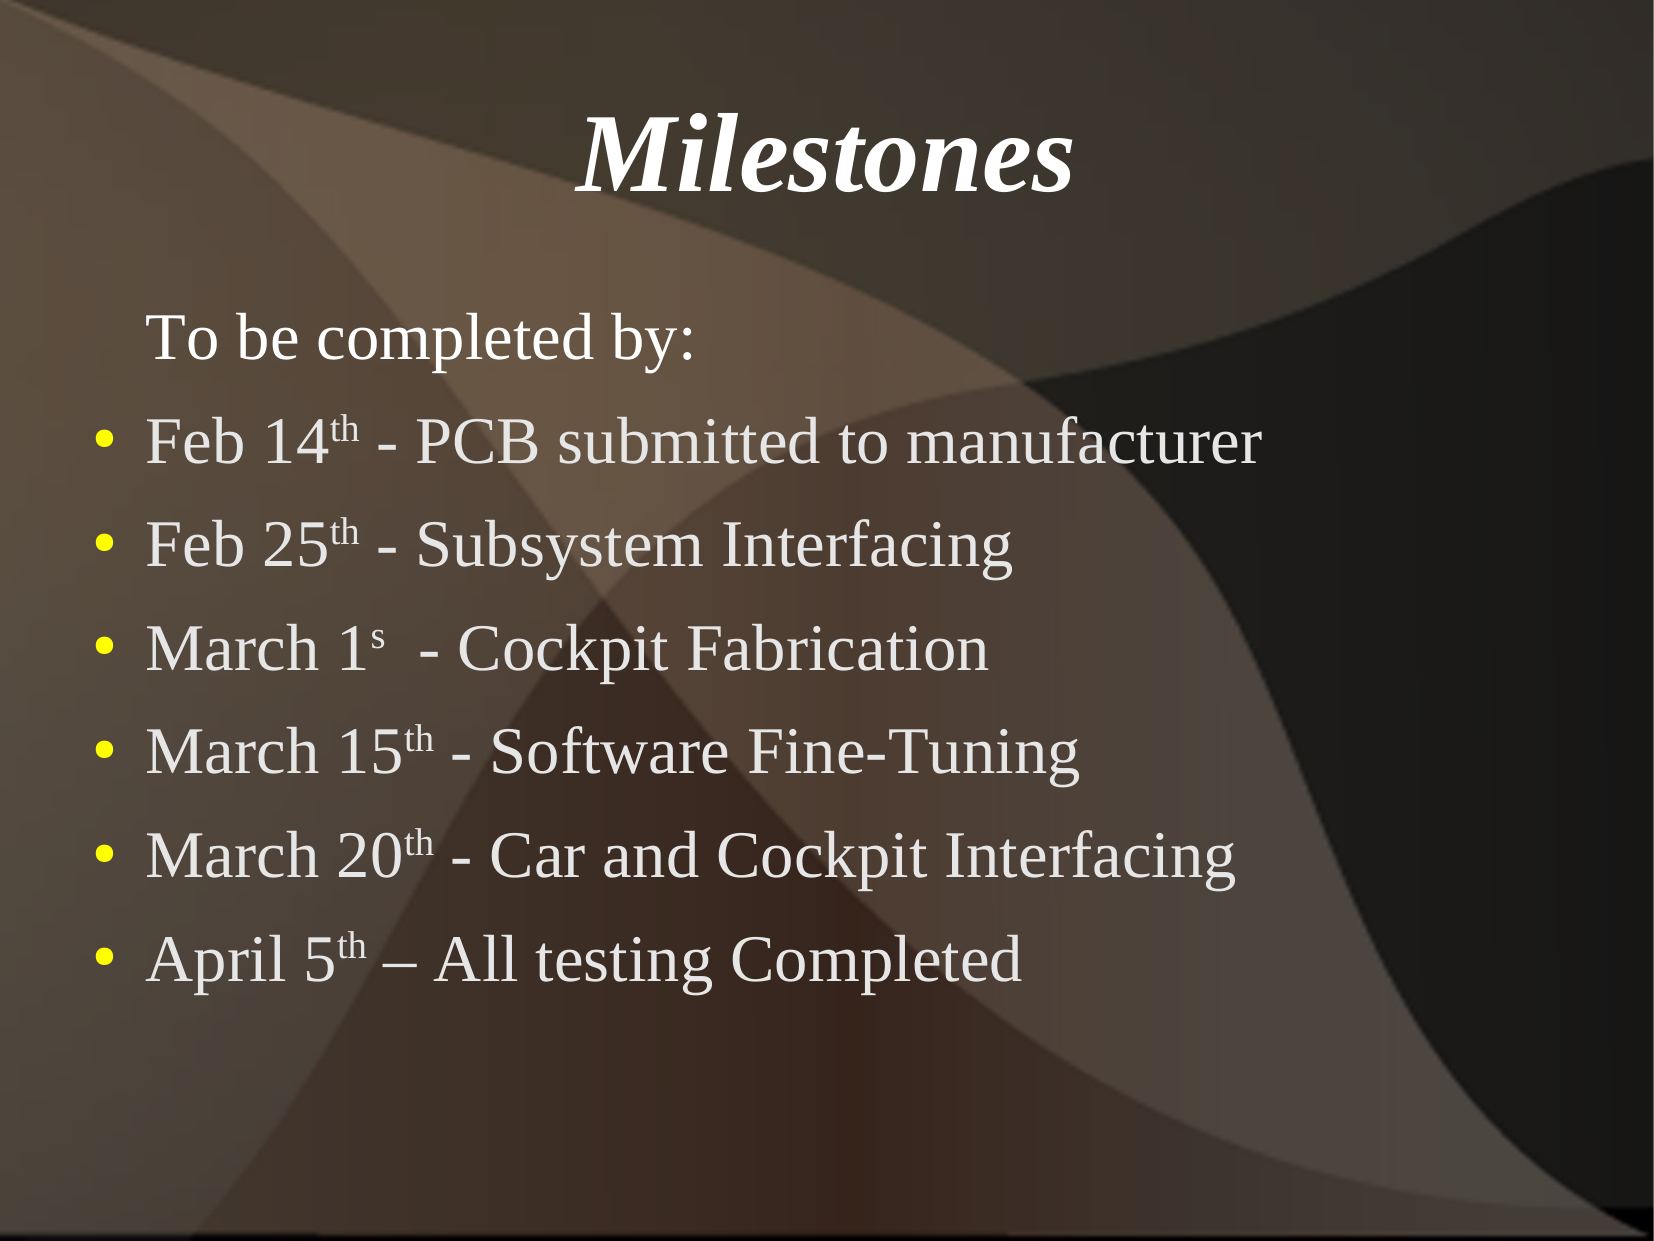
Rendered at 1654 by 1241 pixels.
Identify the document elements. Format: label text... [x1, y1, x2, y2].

picture [0, 0, 1654, 1241]
title Milestones [82, 49, 1571, 257]
list To be completed by: Feb 14th - PCB submitted to manufacturer Feb 25th - Subsystem Interfacing March 1s - Cockpit Fabrication March 15th - Software Fine-Tuning March 20th - Car and Cockpit Interfacing April 5th – All testing Completed [75, 300, 1564, 1212]
